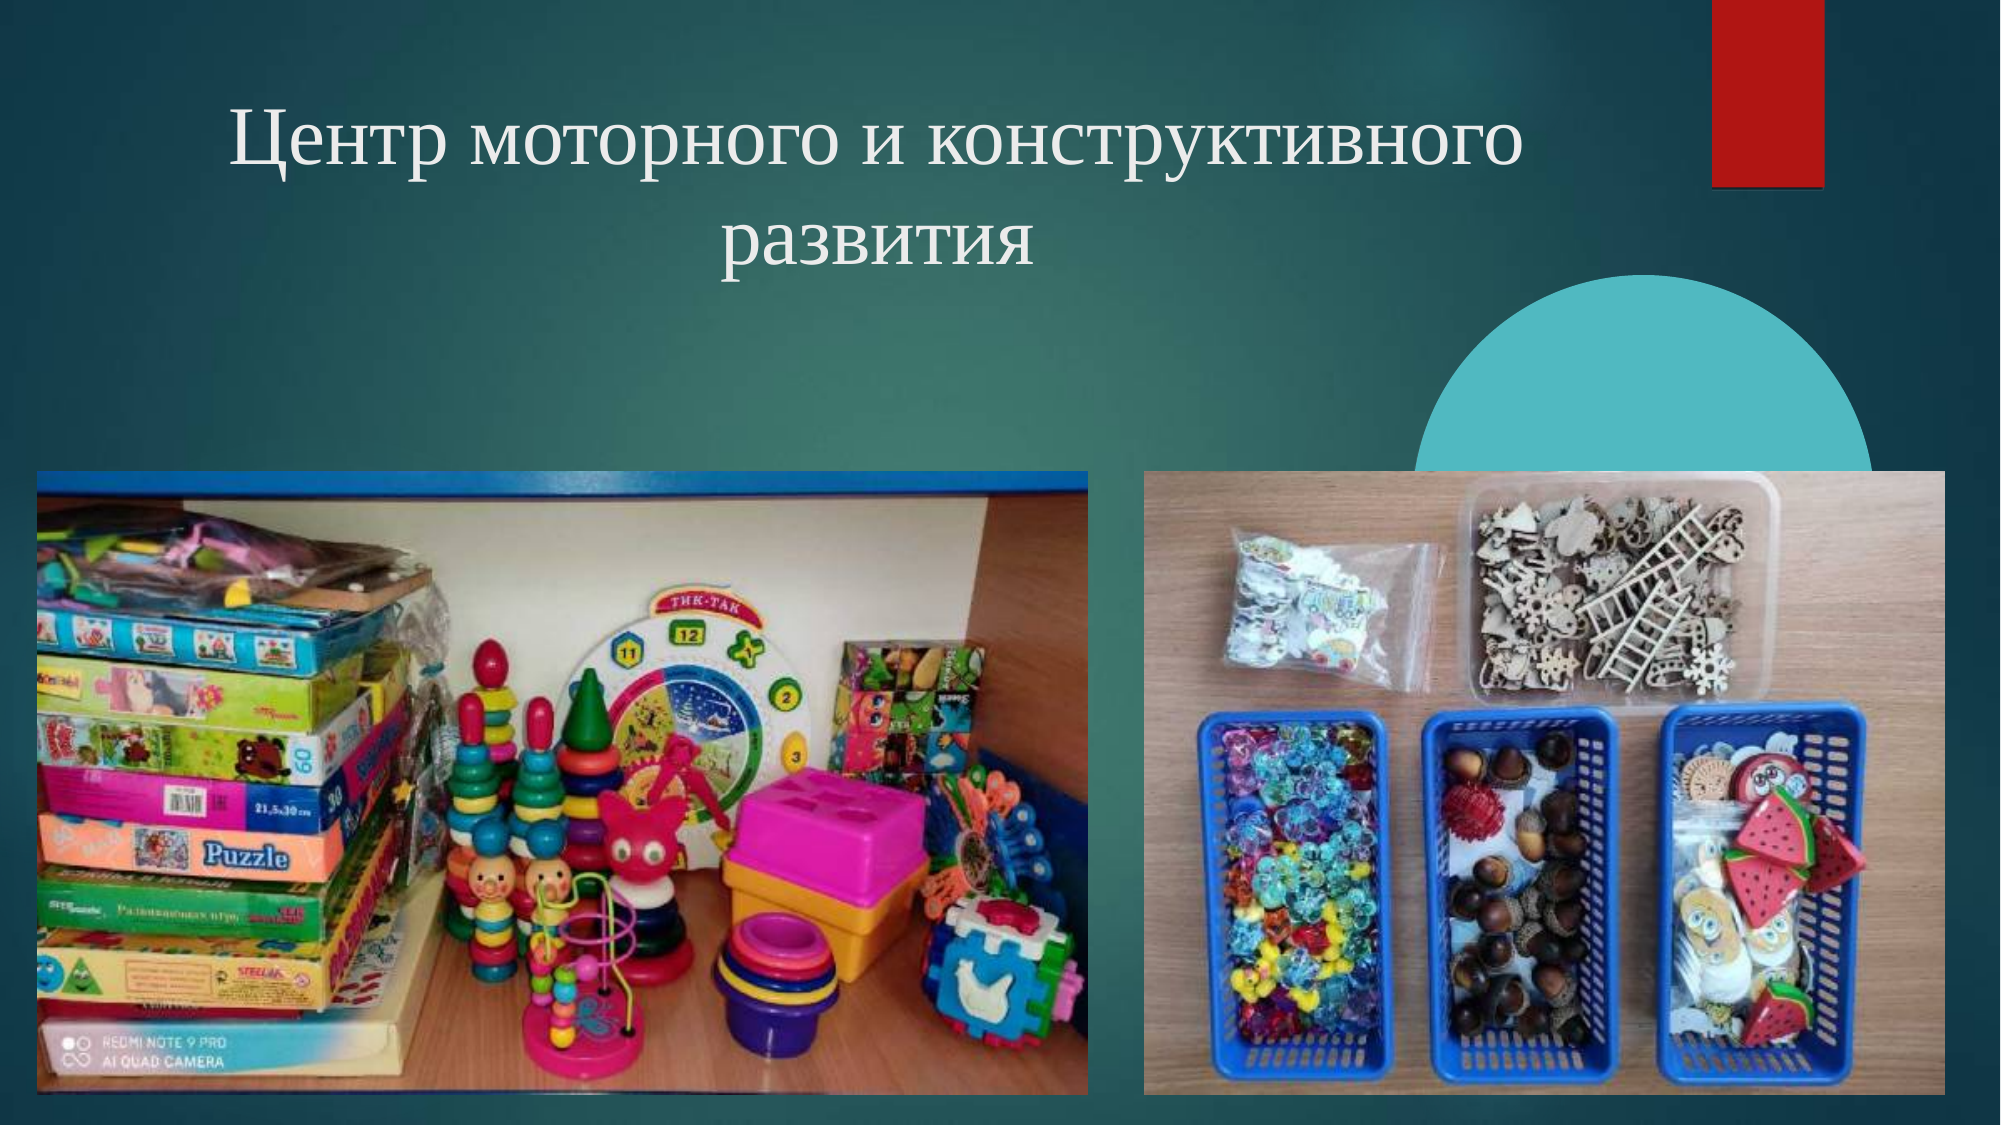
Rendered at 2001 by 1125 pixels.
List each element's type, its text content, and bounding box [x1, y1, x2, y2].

picture [0, 0, 2001, 1125]
text_box Центр моторного и конструктивного развития [106, 74, 1649, 432]
